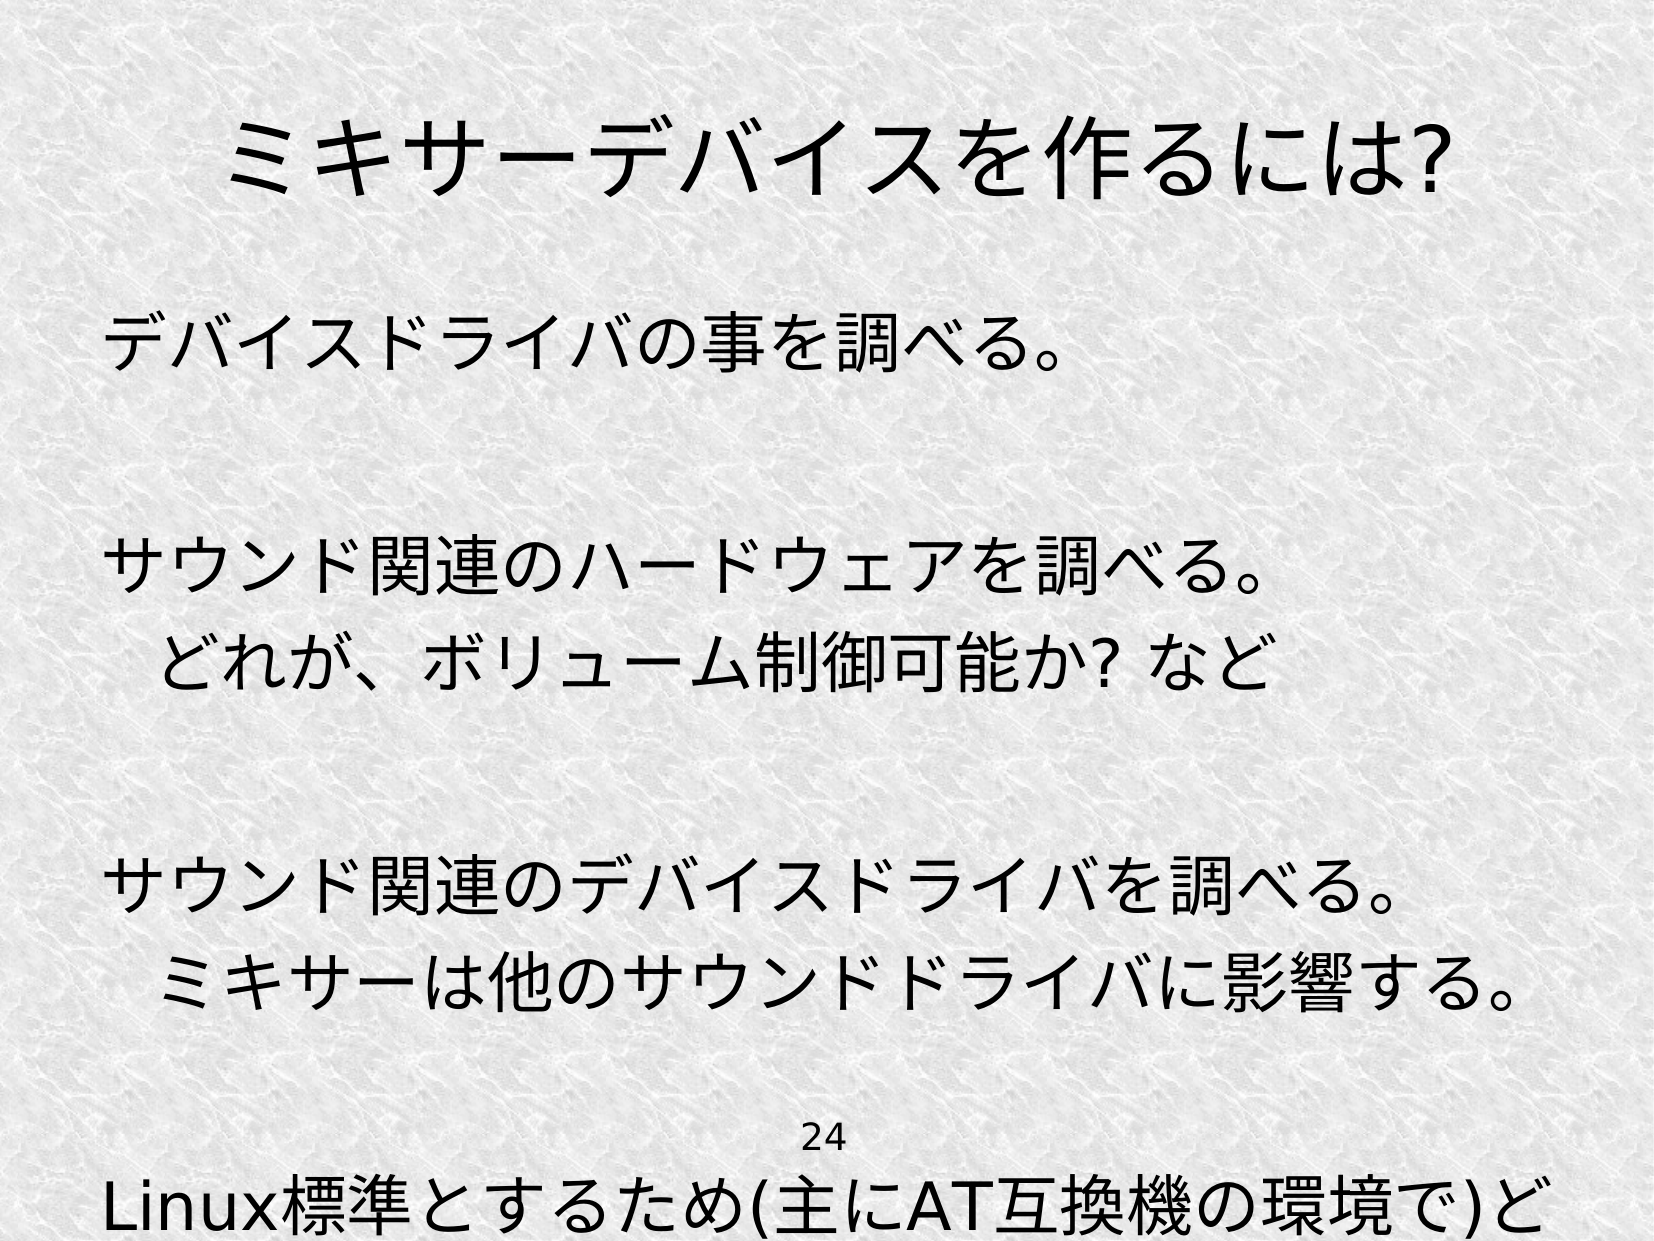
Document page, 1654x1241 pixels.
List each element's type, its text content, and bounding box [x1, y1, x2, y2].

list デバイスドライバの事を調べる。 サウンド関連のハードウェアを調べる。 どれが、ボリューム制御可能か? など サウンド関連のデバイスドライバを調べる。 ミキサーは他のサウンドドライバに影響する。 Linux標準とするため(主にAT互換機の環境で)どのように実装されているかを調べる。 [82, 290, 1571, 1109]
text_box <番号> [752, 1108, 895, 1182]
picture [0, 0, 1654, 1241]
title ミキサーデバイスを作るには? [82, 49, 1571, 257]
